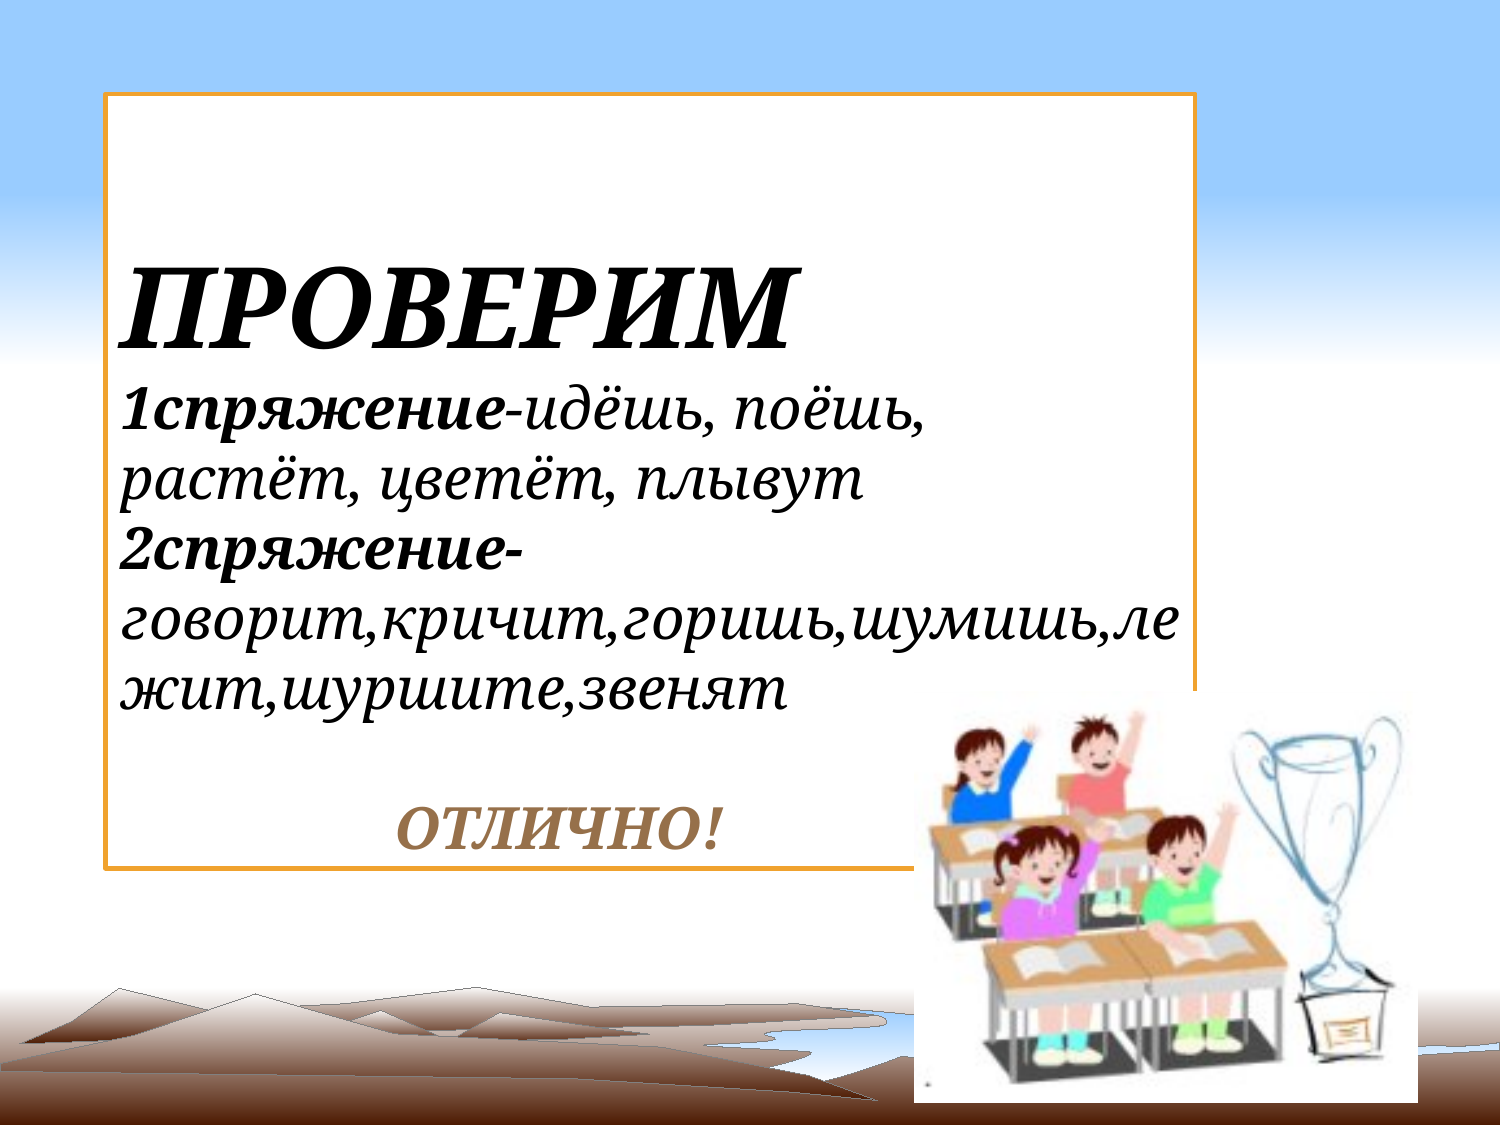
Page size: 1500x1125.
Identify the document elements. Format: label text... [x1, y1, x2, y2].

picture [914, 691, 1418, 1103]
text_box ПРОВЕРИМ 1спряжение-идёшь, поёшь, растёт, цветёт, плывут 2спряжение-говорит,кричит,горишь,шумишь,лежит,шуршите,звенят ОТЛИЧНО! [105, 93, 1196, 869]
